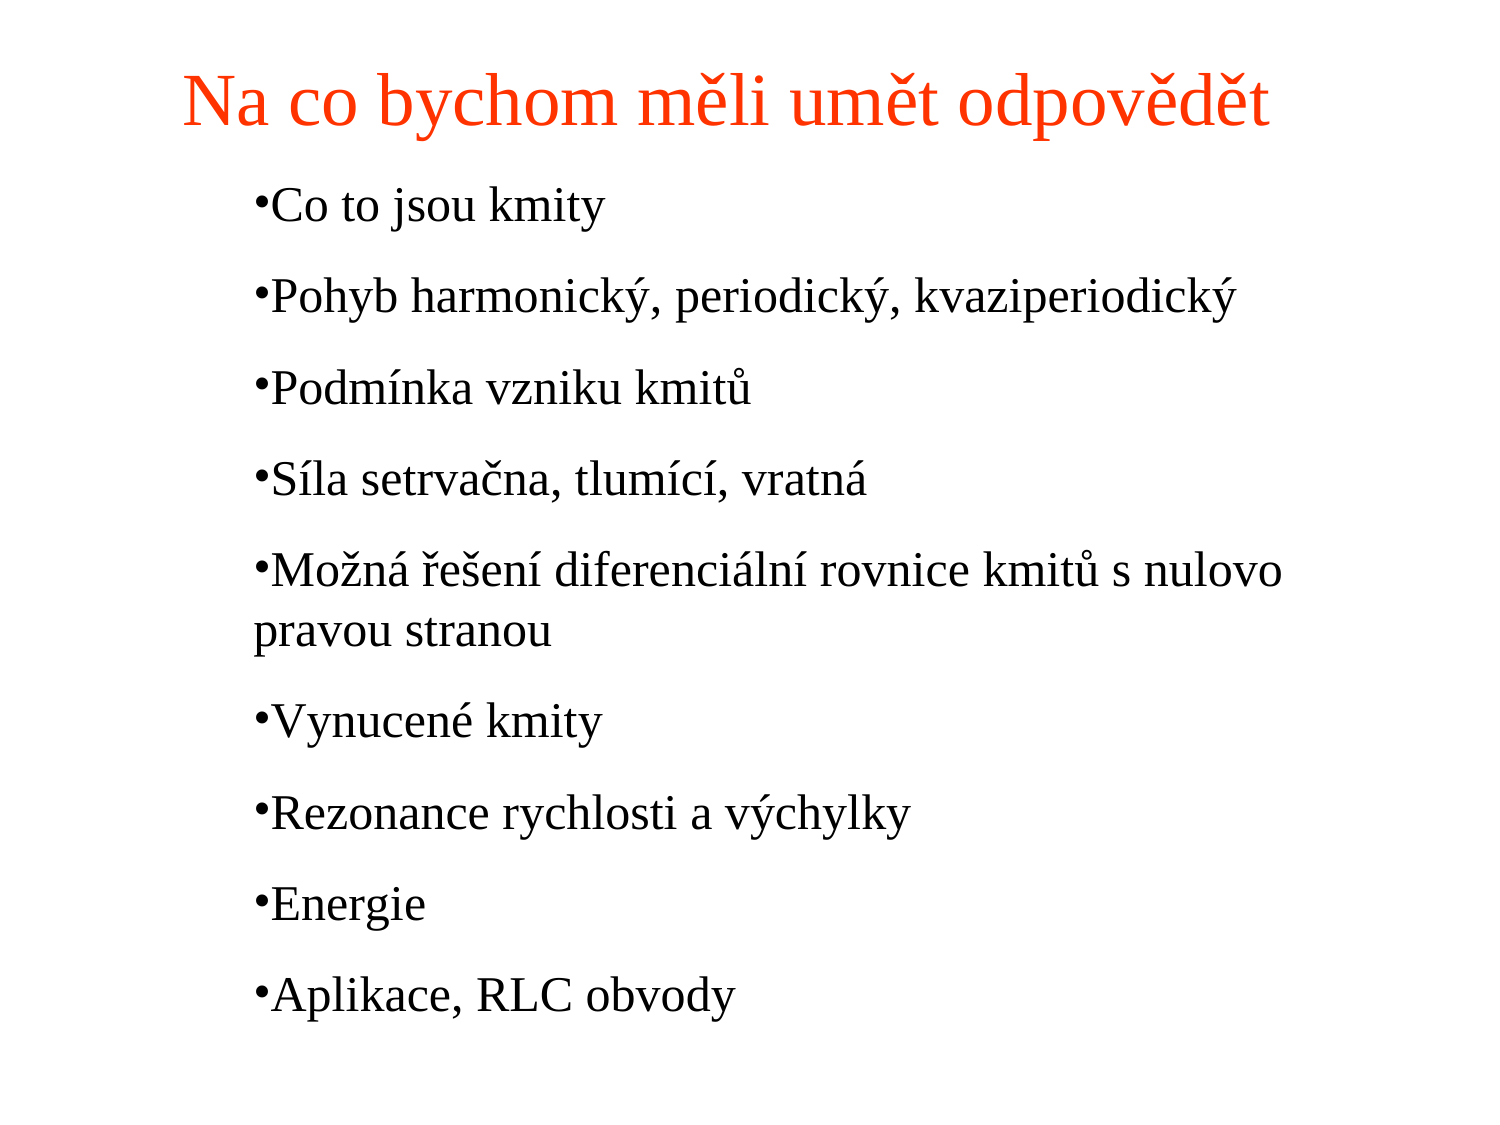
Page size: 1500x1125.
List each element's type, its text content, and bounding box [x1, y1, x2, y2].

text_box Na co bychom měli umět odpovědět Co to jsou kmity Pohyb harmonický, periodický, kvaziperiodický Podmínka vzniku kmitů Síla setrvačna, tlumící, vratná Možná řešení diferenciální rovnice kmitů s nulovo pravou stranou Vynucené kmity Rezonance rychlosti a výchylky Energie Aplikace, RLC obvody [88, 42, 1365, 1030]
